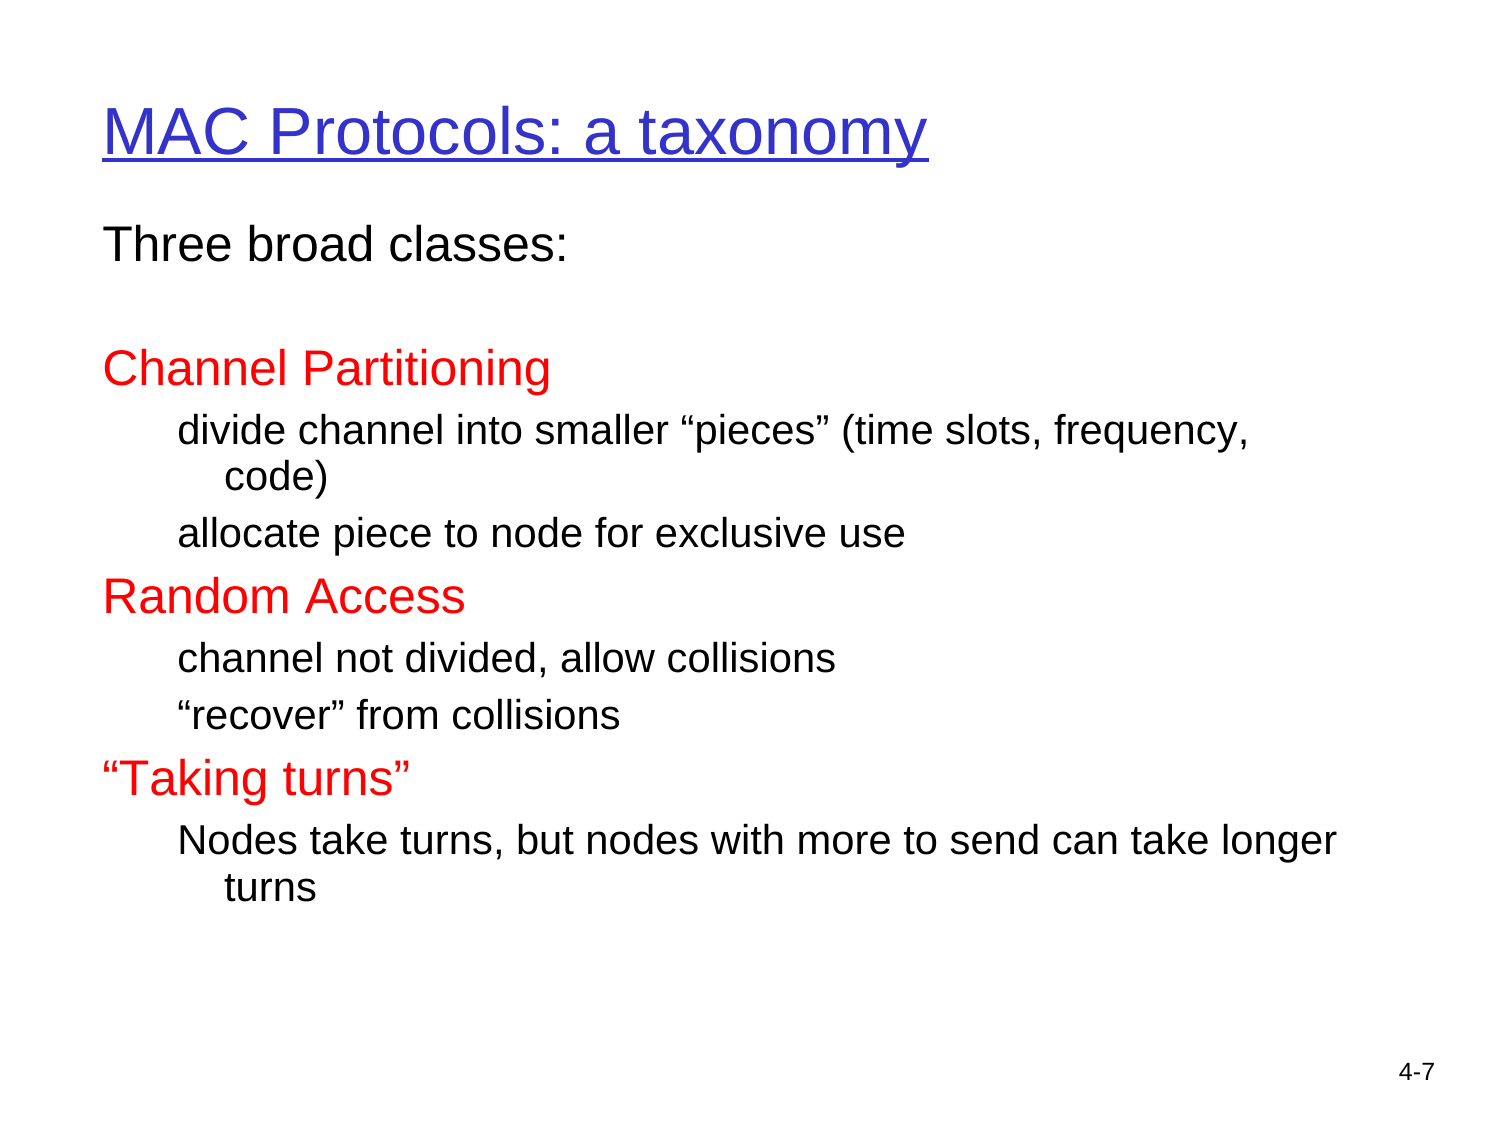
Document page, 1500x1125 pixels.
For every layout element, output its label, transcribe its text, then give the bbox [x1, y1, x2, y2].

list Three broad classes: Channel Partitioning divide channel into smaller “pieces” (time slots, frequency, code) allocate piece to node for exclusive use Random Access channel not divided, allow collisions “recover” from collisions “Taking turns” Nodes take turns, but nodes with more to send can take longer turns [87, 208, 1363, 972]
title MAC Protocols: a taxonomy [87, 37, 1417, 225]
